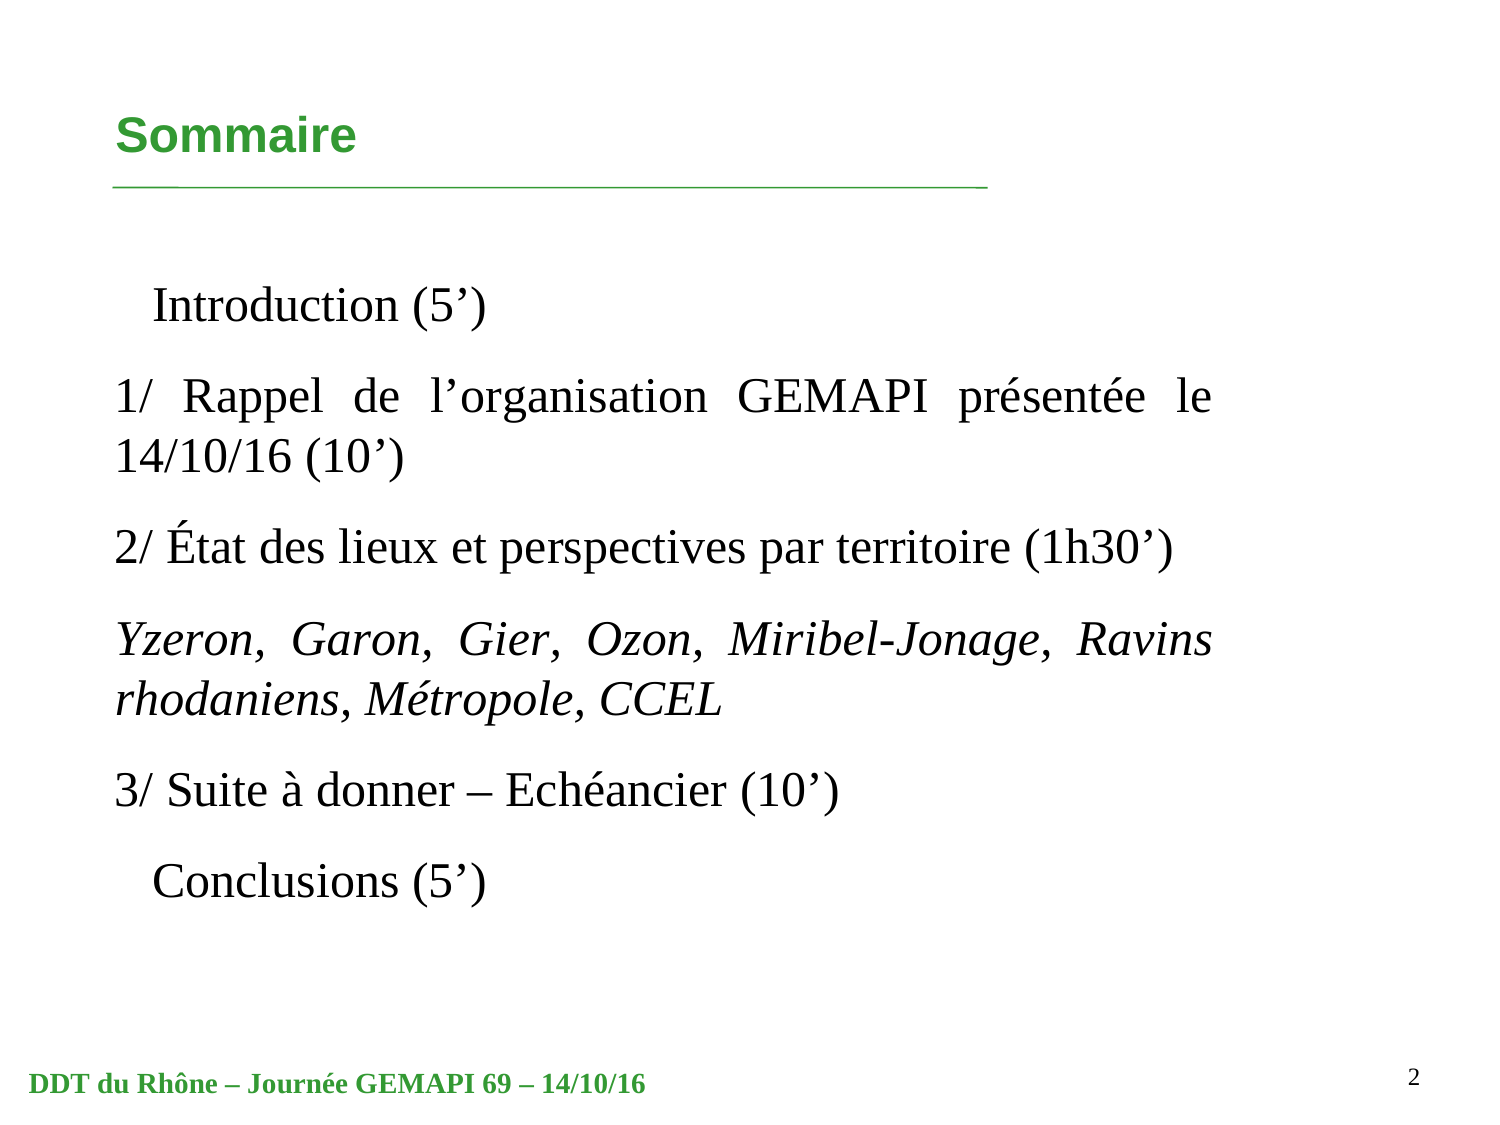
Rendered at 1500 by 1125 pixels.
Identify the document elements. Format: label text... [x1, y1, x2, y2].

title Sommaire [100, 82, 739, 183]
text_box Introduction (5’) 1/ Rappel de l’organisation GEMAPI présentée le 14/10/16 (10’) 2/ État des lieux et perspectives par territoire (1h30’) Yzeron, Garon, Gier, Ozon, Miribel-Jonage, Ravins rhodaniens, Métropole, CCEL 3/ Suite à donner – Echéancier (10’) Conclusions (5’) [100, 263, 1229, 916]
